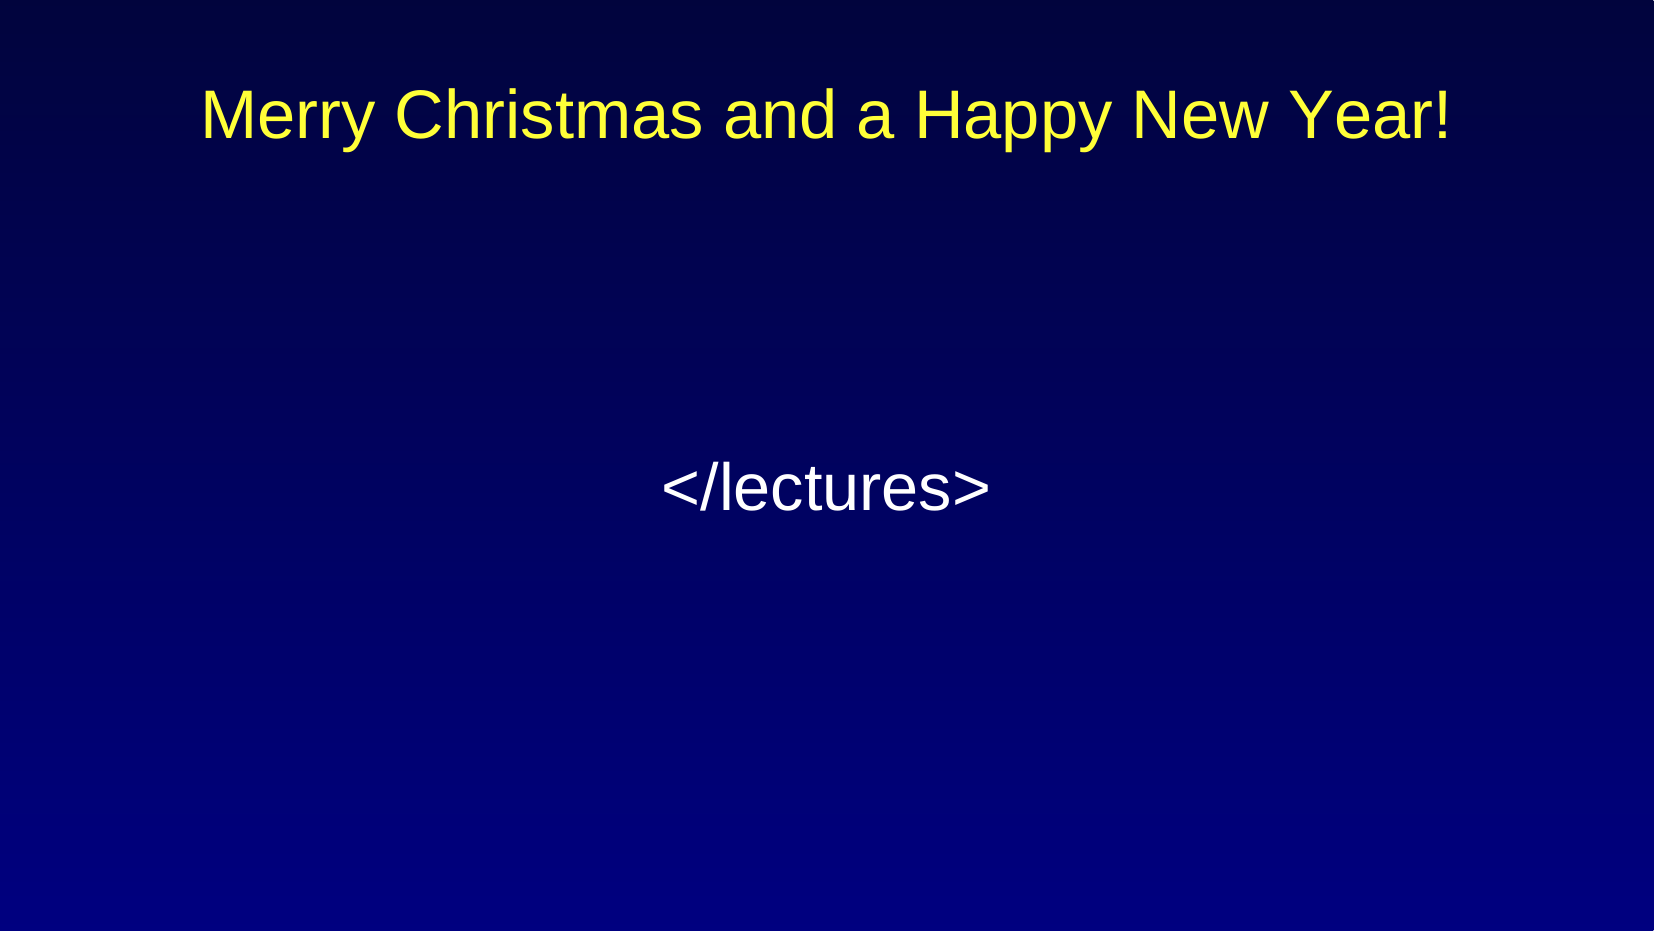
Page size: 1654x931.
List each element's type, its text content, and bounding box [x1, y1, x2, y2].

title Merry Christmas and a Happy New Year! [82, 37, 1571, 193]
subtitle </lectures> [82, 217, 1571, 758]
